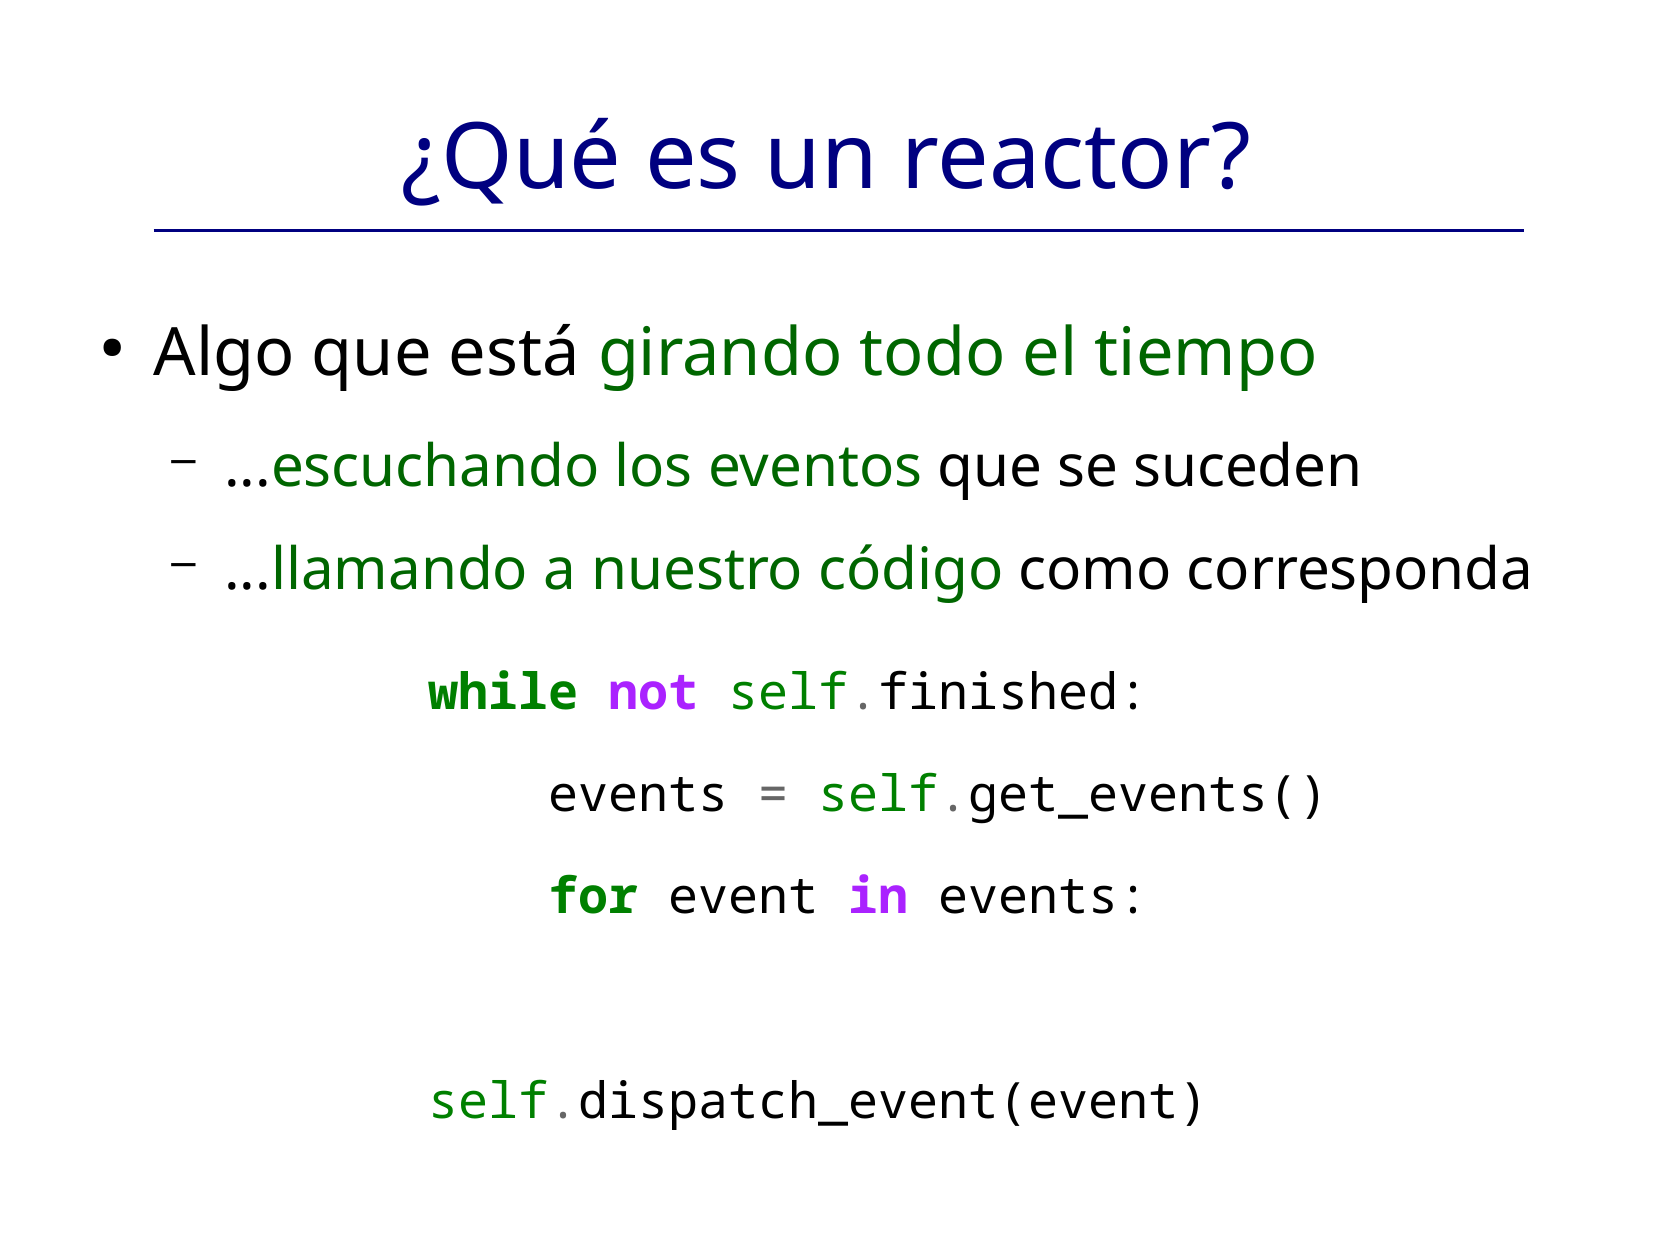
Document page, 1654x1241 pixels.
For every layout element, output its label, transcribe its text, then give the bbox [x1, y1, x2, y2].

text_box while not self.finished: events = self.get_events() for event in events: self.dispatch_event(event) def callback(): print("clicked") some_gui.Button("Click me", callback) [413, 614, 1453, 1205]
list Algo que está girando todo el tiempo ...escuchando los eventos que se suceden ...llamando a nuestro código como corresponda [82, 303, 1571, 615]
title ¿Qué es un reactor? [82, 49, 1571, 257]
